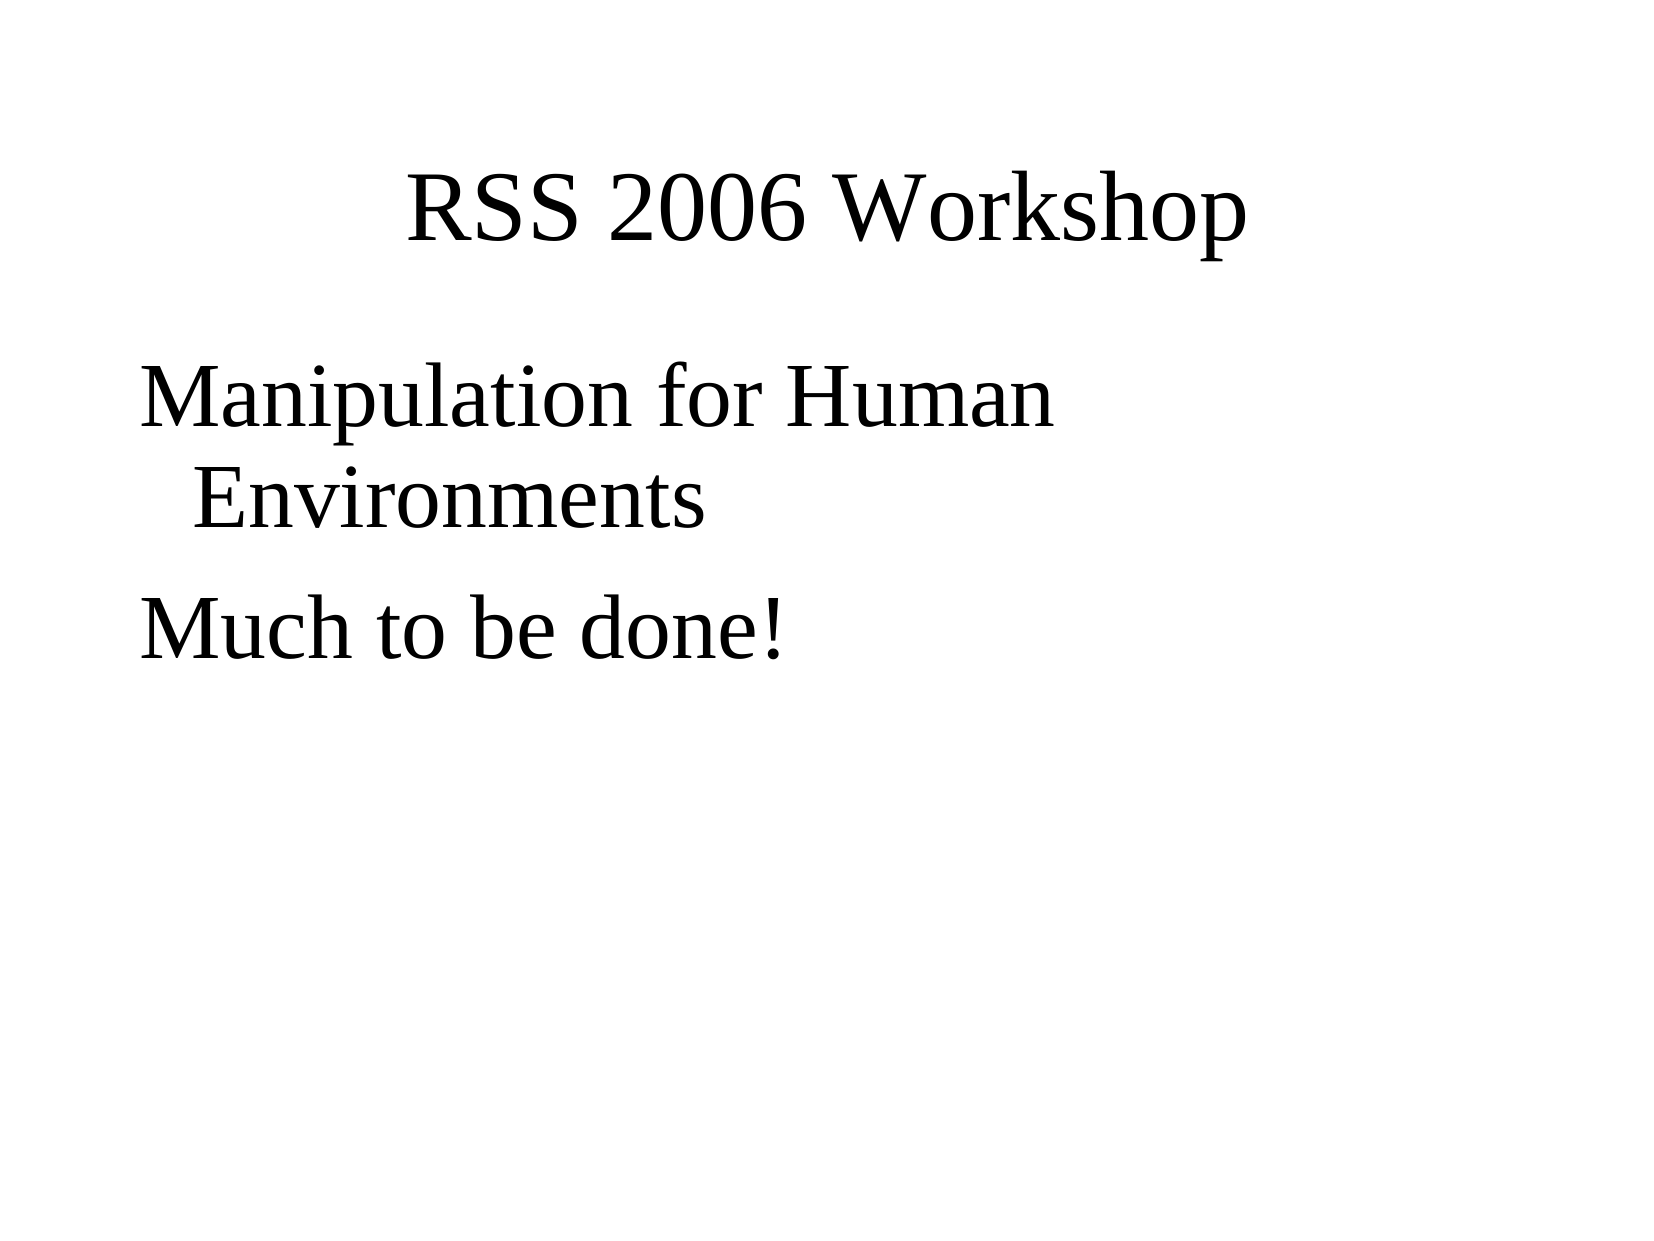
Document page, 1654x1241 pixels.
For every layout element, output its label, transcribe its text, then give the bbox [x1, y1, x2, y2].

list Manipulation for Human Environments Much to be done! [121, 344, 1534, 1127]
title RSS 2006 Workshop [121, 102, 1534, 311]
